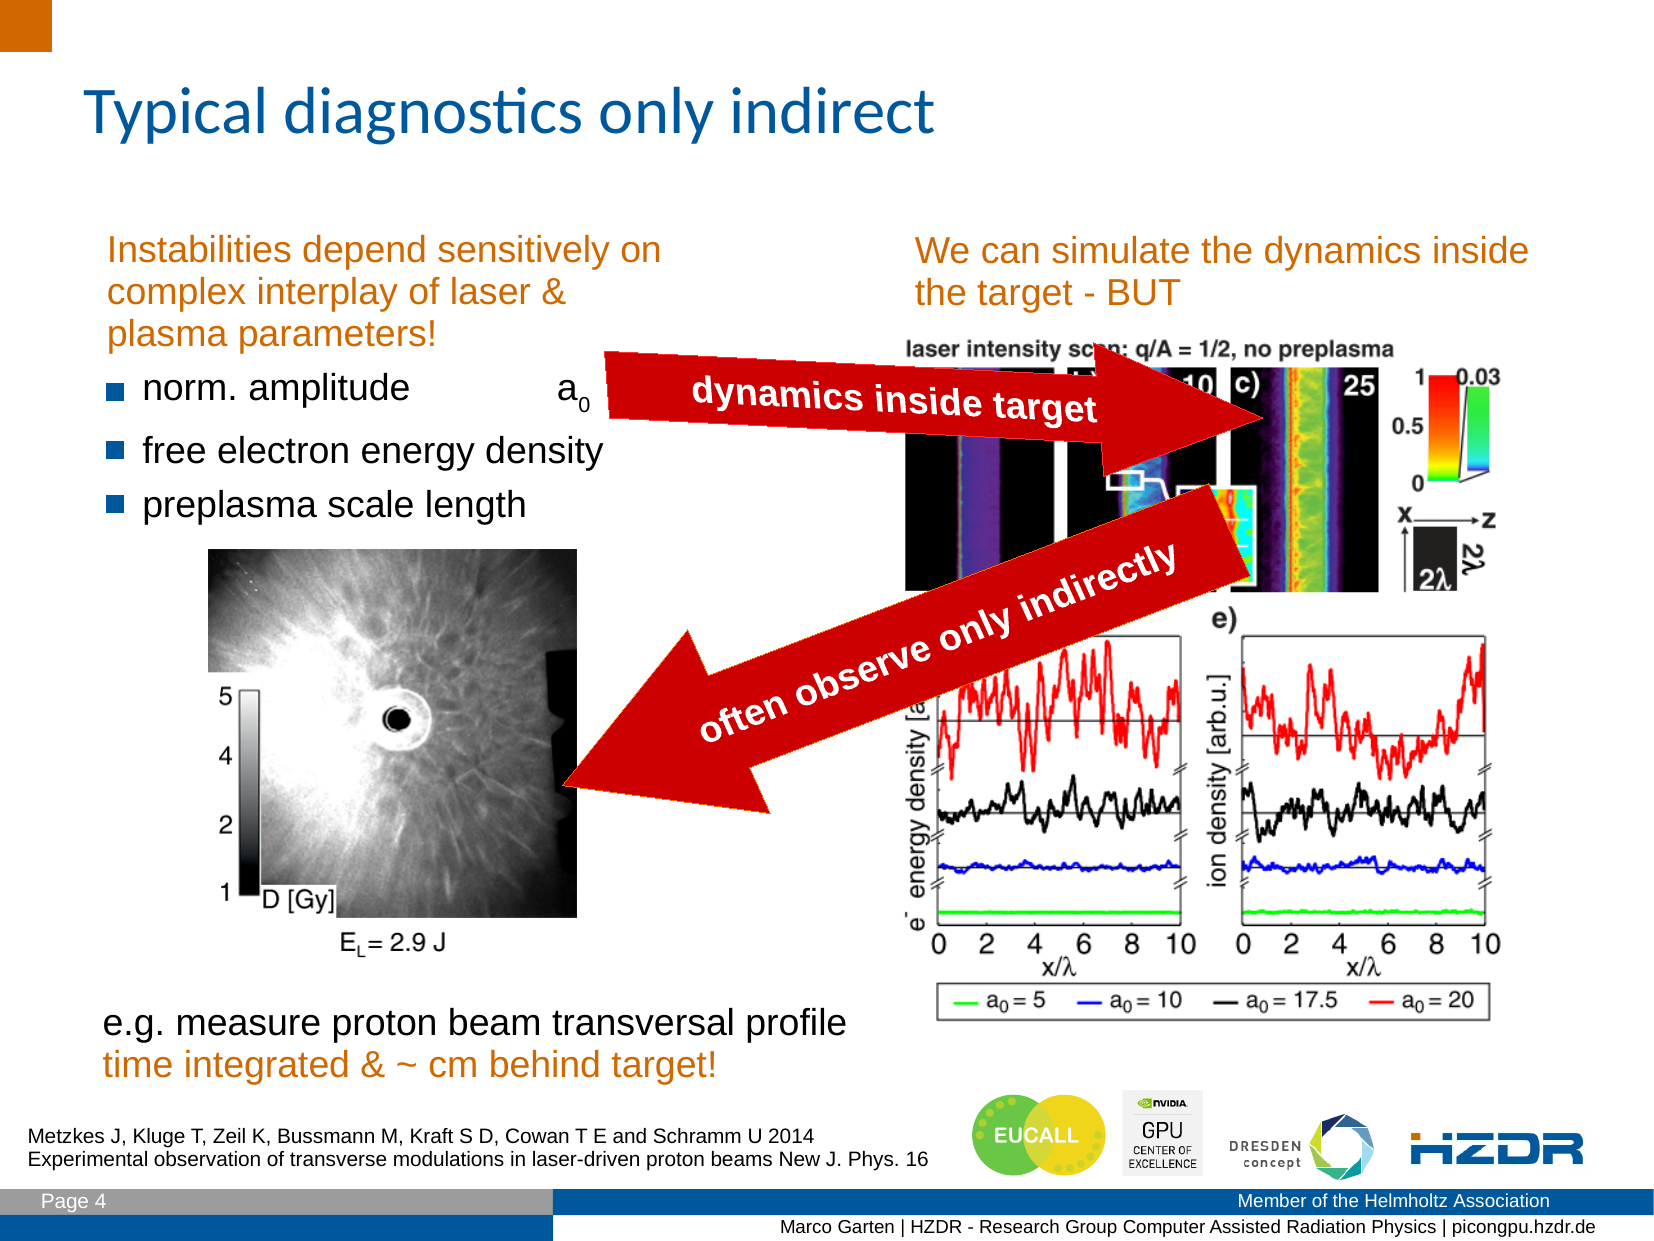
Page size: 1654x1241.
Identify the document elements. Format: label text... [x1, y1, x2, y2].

text_box Metzkes J, Kluge T, Zeil K, Bussmann M, Kraft S D, Cowan T E and Schramm U 2014 Experimental observation of transverse modulations in laser-driven proton beams New J. Phys. 16 [12, 1116, 944, 1179]
text_box e.g. measure proton beam transversal profile time integrated & ~ cm behind target! [87, 994, 863, 1094]
picture [1230, 1114, 1374, 1180]
text_box dynamics inside target [604, 342, 1263, 477]
text_box Instabilities depend sensitively on complex interplay of laser & plasma parameters! norm. amplitude a0 free electron energy density preplasma scale length [92, 103, 691, 650]
picture [964, 1080, 1211, 1185]
picture [194, 535, 598, 966]
text_box often observe only indirectly [562, 483, 1251, 814]
text_box We can simulate the dynamics inside the target - BUT [900, 219, 1576, 324]
title Typical diagnostics only indirect [83, 0, 1404, 241]
picture [1386, 1114, 1602, 1183]
picture [890, 329, 1506, 1047]
